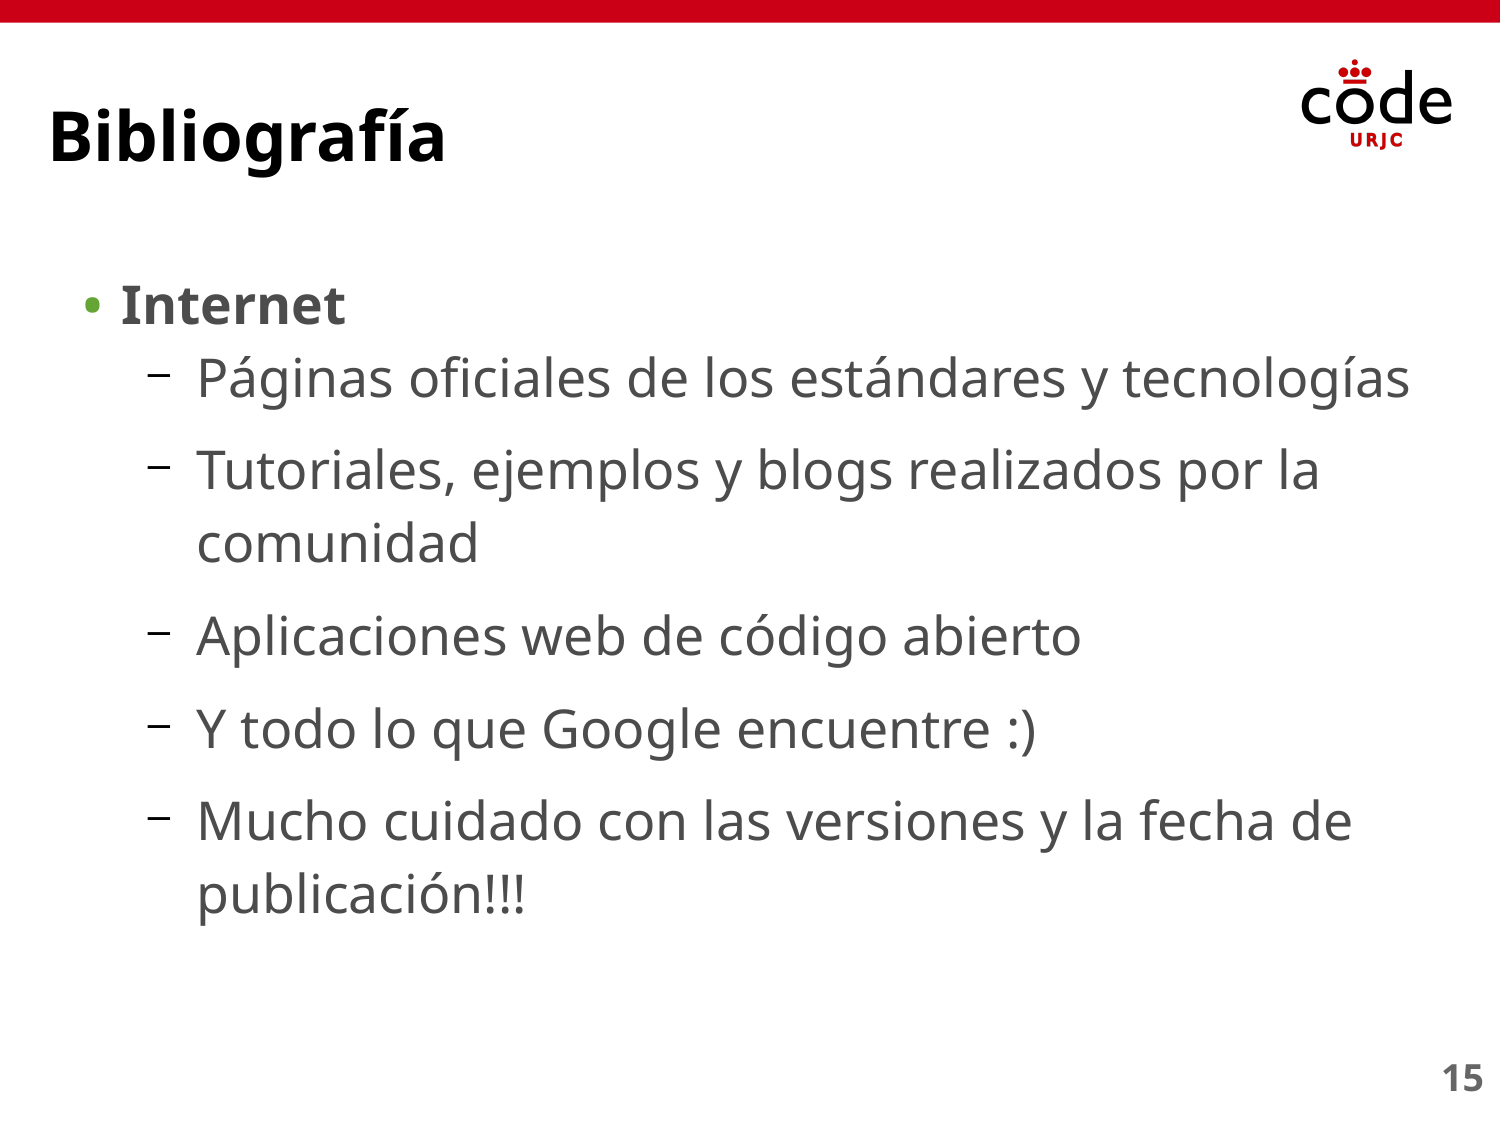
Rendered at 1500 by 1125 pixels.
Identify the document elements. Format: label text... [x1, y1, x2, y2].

picture [1284, 50, 1468, 161]
list Internet Páginas oficiales de los estándares y tecnologías Tutoriales, ejemplos y blogs realizados por la comunidad Aplicaciones web de código abierto Y todo lo que Google encuentre :) Mucho cuidado con las versiones y la fecha de publicación!!! [51, 259, 1436, 1013]
title Bibliografía [32, 79, 1383, 189]
